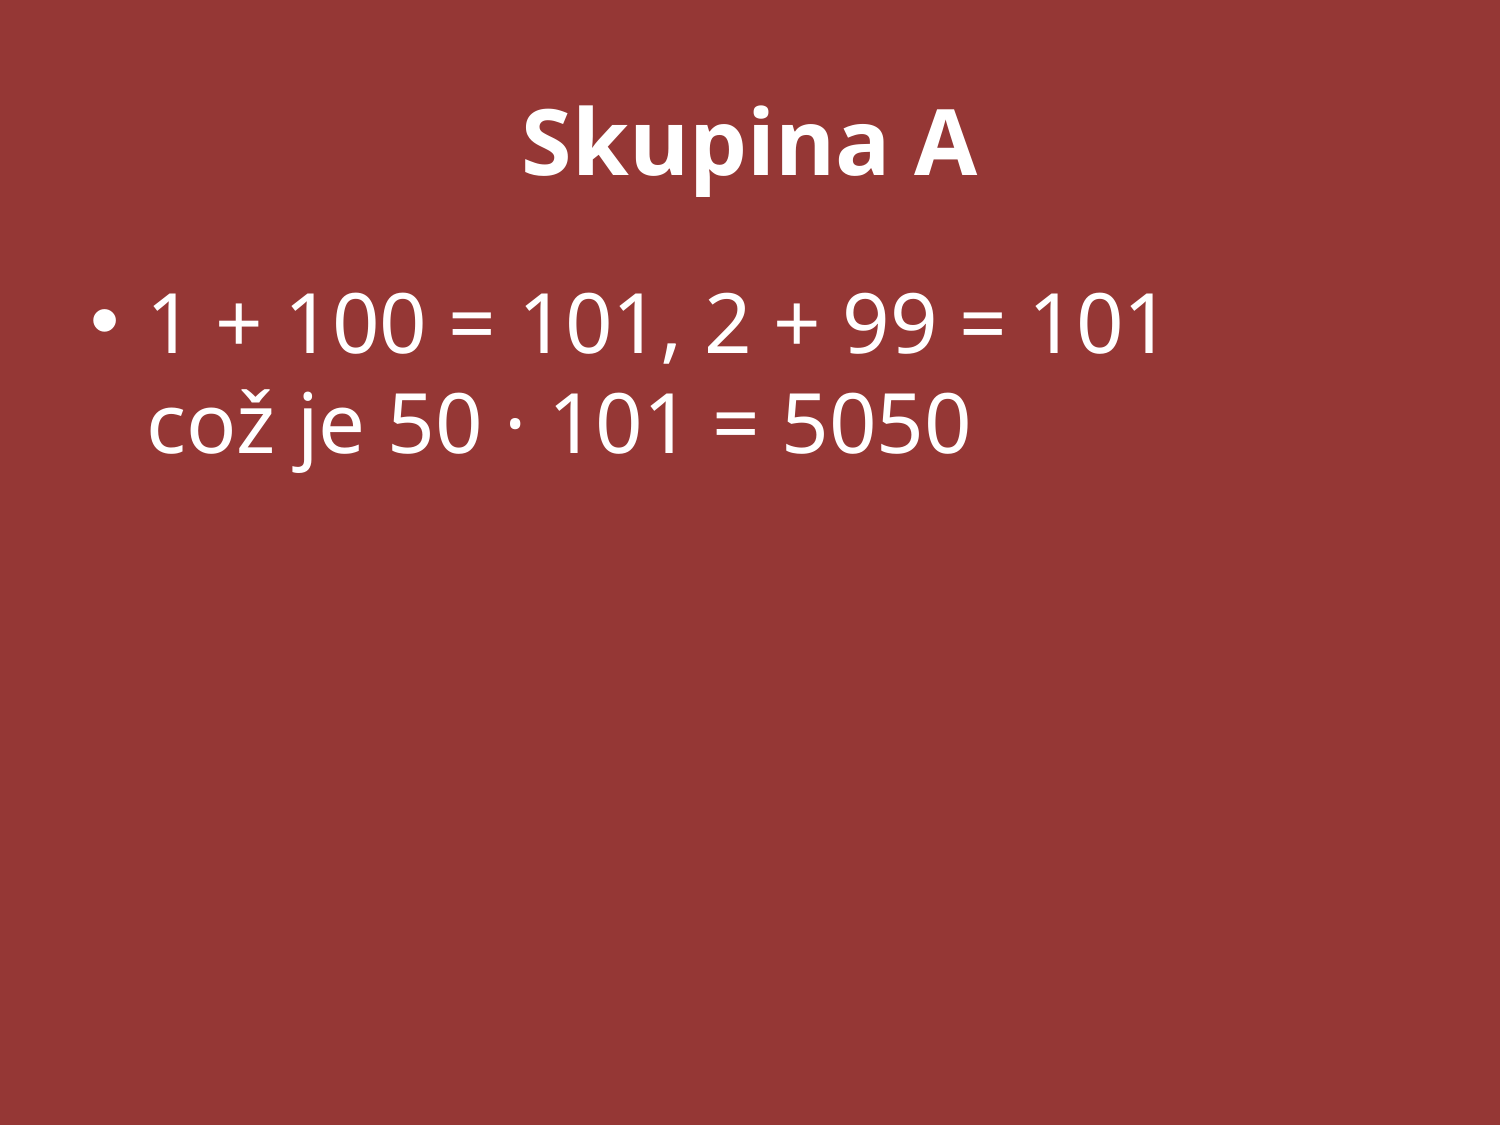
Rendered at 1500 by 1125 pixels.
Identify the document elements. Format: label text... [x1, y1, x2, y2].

list 1 + 100 = 101, 2 + 99 = 101 což je 50 · 101 = 5050 [75, 262, 1426, 1006]
title Skupina A [75, 45, 1426, 233]
